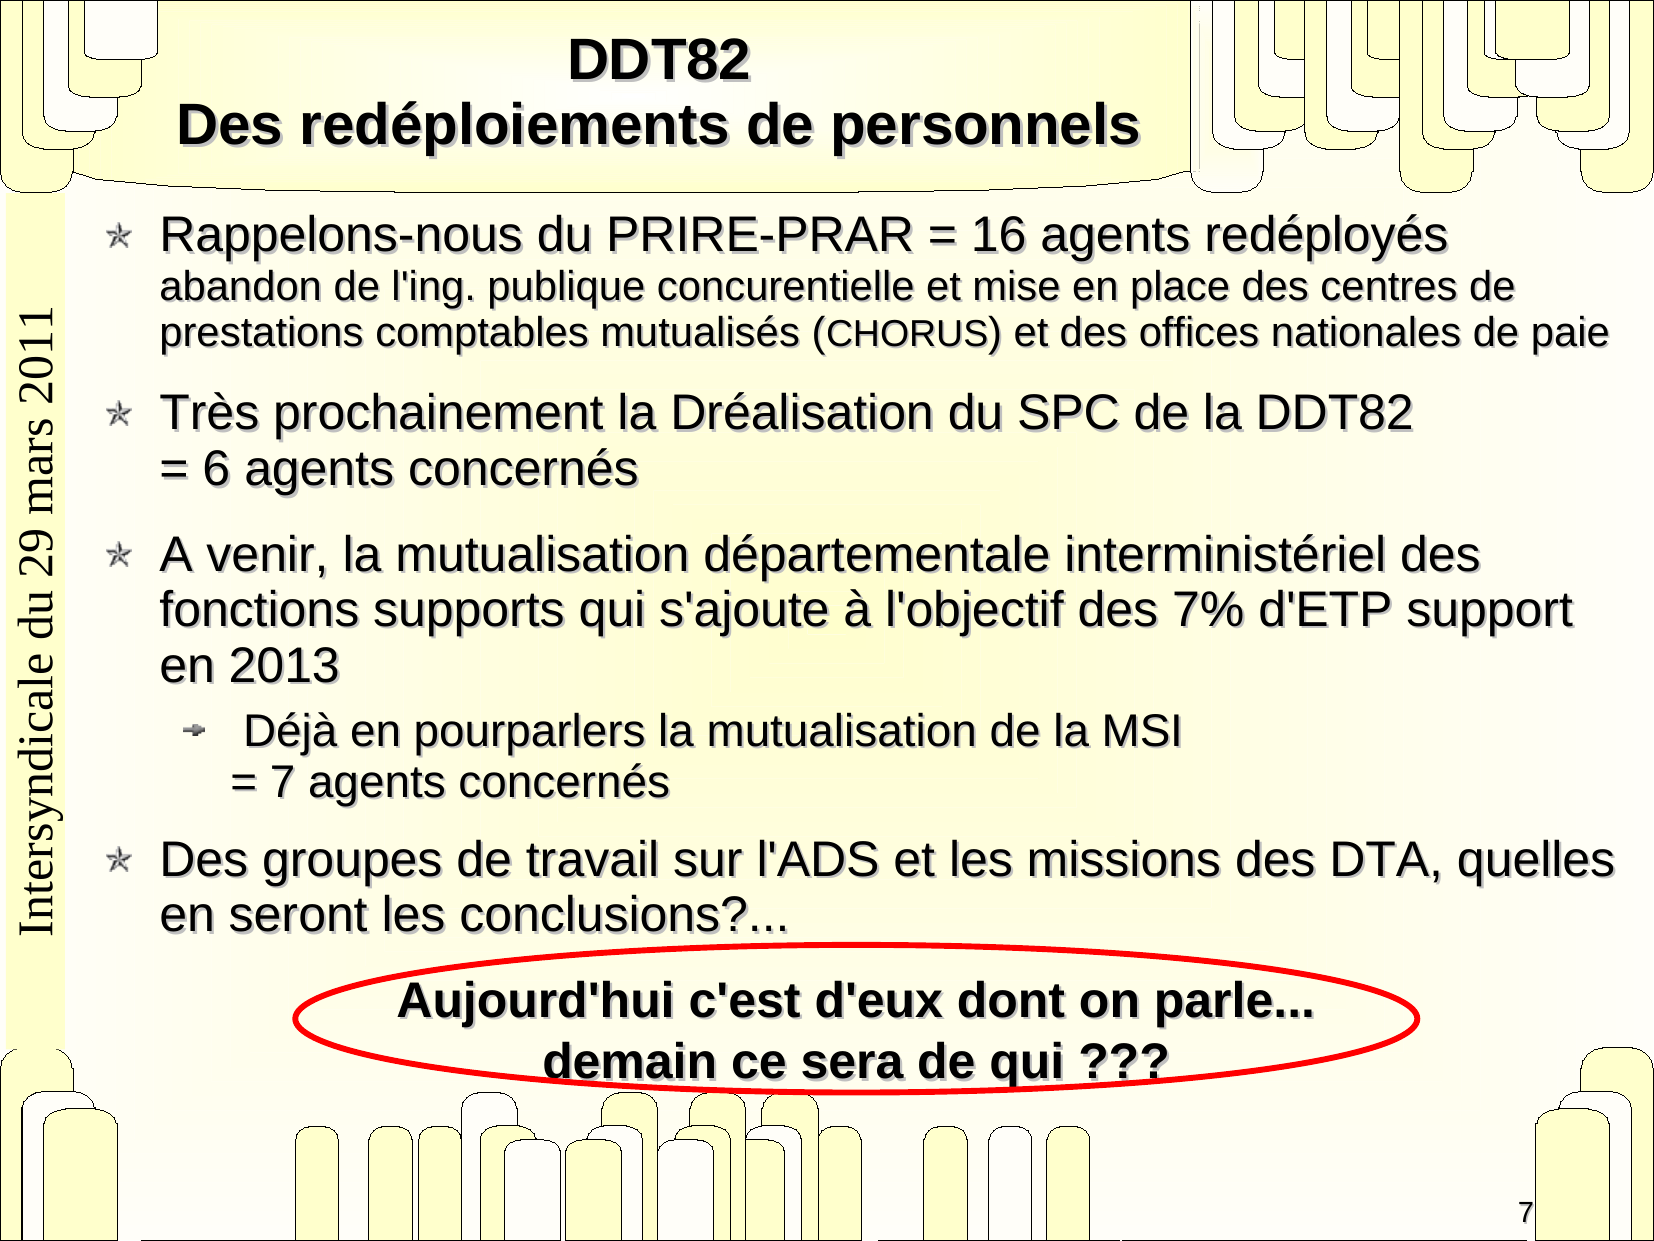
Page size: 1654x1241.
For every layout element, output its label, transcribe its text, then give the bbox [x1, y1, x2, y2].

title DDT82 Des redéploiements de personnels [169, 0, 1150, 206]
list Rappelons-nous du PRIRE-PRAR = 16 agents redéployés abandon de l'ing. publique concurentielle et mise en place des centres de prestations comptables mutualisés (CHORUS) et des offices nationales de paie Très prochainement la Dréalisation du SPC de la DDT82 = 6 agents concernés A venir, la mutualisation départementale interministériel des fonctions supports qui s'ajoute à l'objectif des 7% d'ETP support en 2013 Déjà en pourparlers la mutualisation de la MSI = 7 agents concernés Des groupes de travail sur l'ADS et les missions des DTA, quelles en seront les conclusions?... Aujourd'hui c'est d'eux dont on parle... demain ce sera de qui ??? [88, 206, 1625, 1154]
